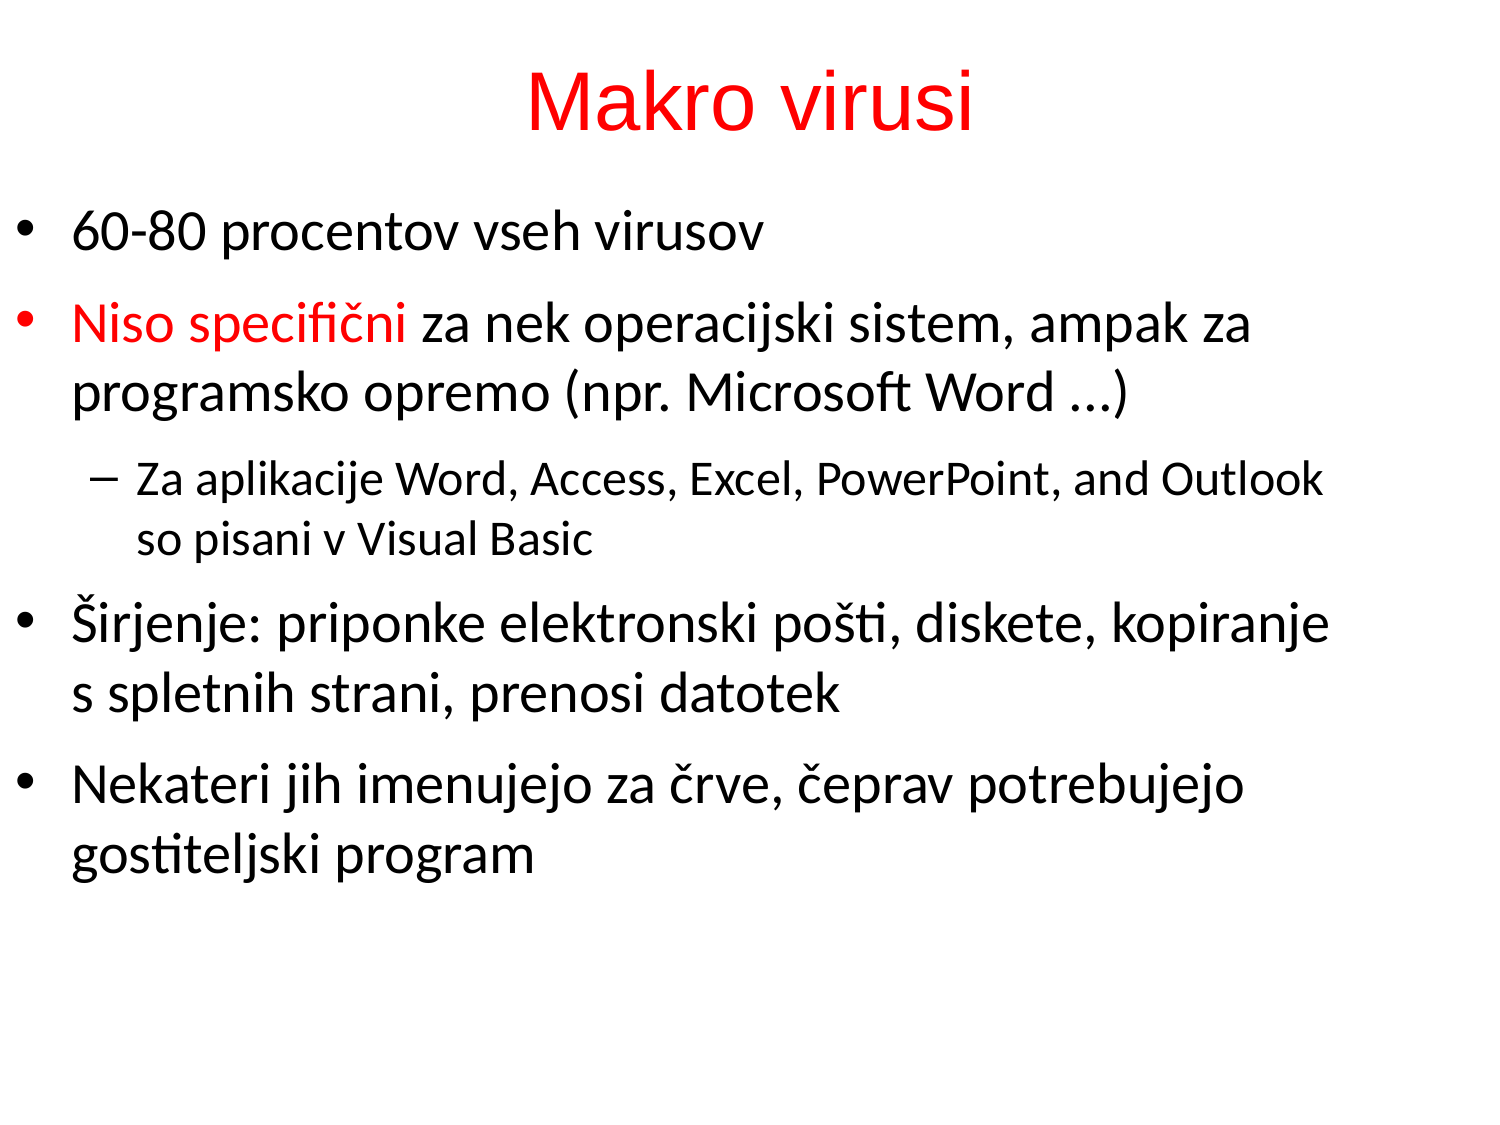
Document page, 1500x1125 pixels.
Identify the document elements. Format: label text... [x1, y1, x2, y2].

list 60-80 procentov vseh virusov Niso specifični za nek operacijski sistem, ampak za programsko opremo (npr. Microsoft Word ...) Za aplikacije Word, Access, Excel, PowerPoint, and Outlook so pisani v Visual Basic Širjenje: priponke elektronski pošti, diskete, kopiranje s spletnih strani, prenosi datotek Nekateri jih imenujejo za črve, čeprav potrebujejo gostiteljski program [0, 184, 1351, 928]
title Makro virusi [75, 39, 1426, 156]
